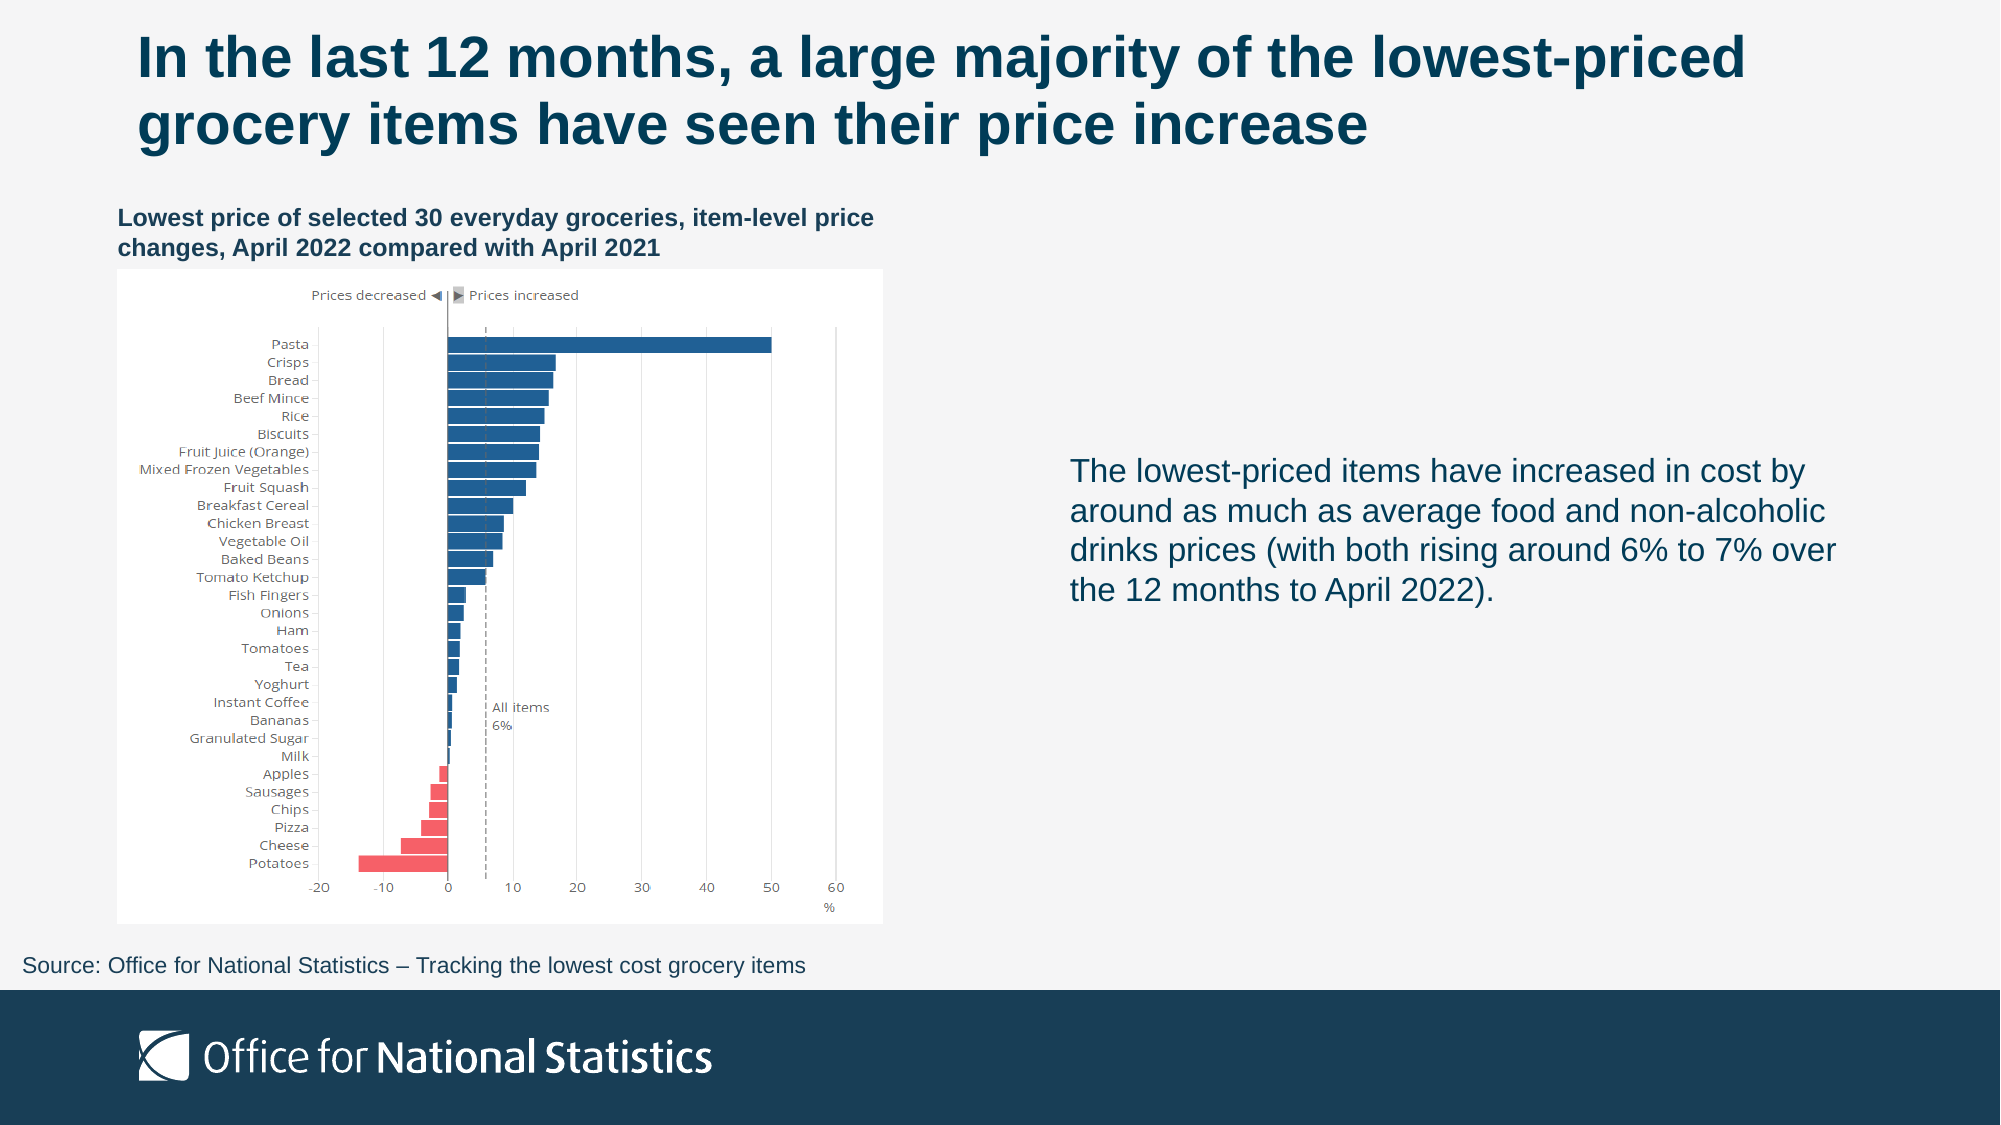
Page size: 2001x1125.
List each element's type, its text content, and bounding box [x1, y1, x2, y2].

title In the last 12 months, a large majority of the lowest-priced grocery items have seen their price increase [137, 24, 1863, 159]
text_box Source: Office for National Statistics – Tracking the lowest cost grocery items [22, 942, 830, 986]
text_box Lowest price of selected 30 everyday groceries, item-level price changes, April 2022 compared with April 2021 [117, 193, 903, 270]
text_box The lowest-priced items have increased in cost by around as much as average food and non-alcoholic drinks prices (with both rising around 6% to 7% over the 12 months to April 2022). [1054, 441, 1863, 619]
picture [117, 270, 883, 924]
